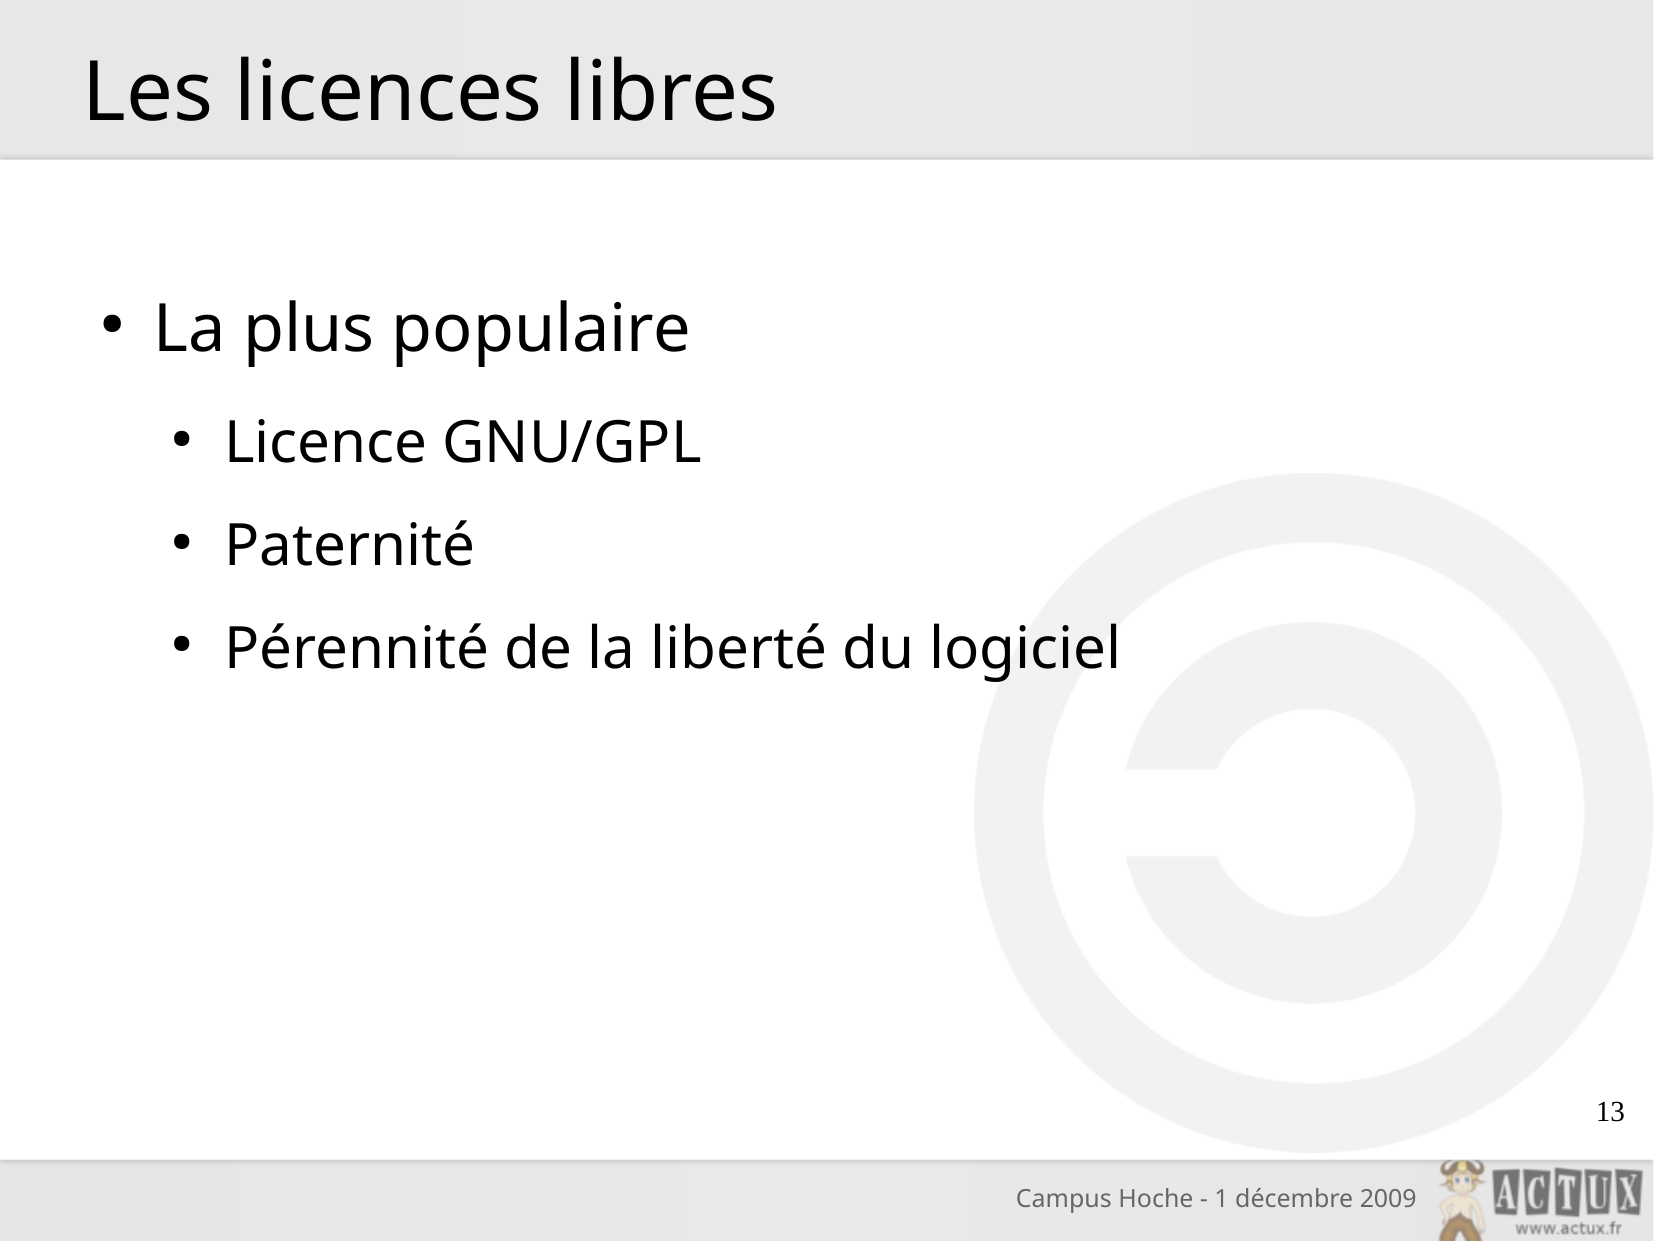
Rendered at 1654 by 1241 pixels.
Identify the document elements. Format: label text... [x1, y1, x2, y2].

list La plus populaire Licence GNU/GPL Paternité Pérennité de la liberté du logiciel [82, 177, 1571, 1109]
title Les licences libres [82, 29, 1571, 148]
picture [0, 0, 1654, 1241]
